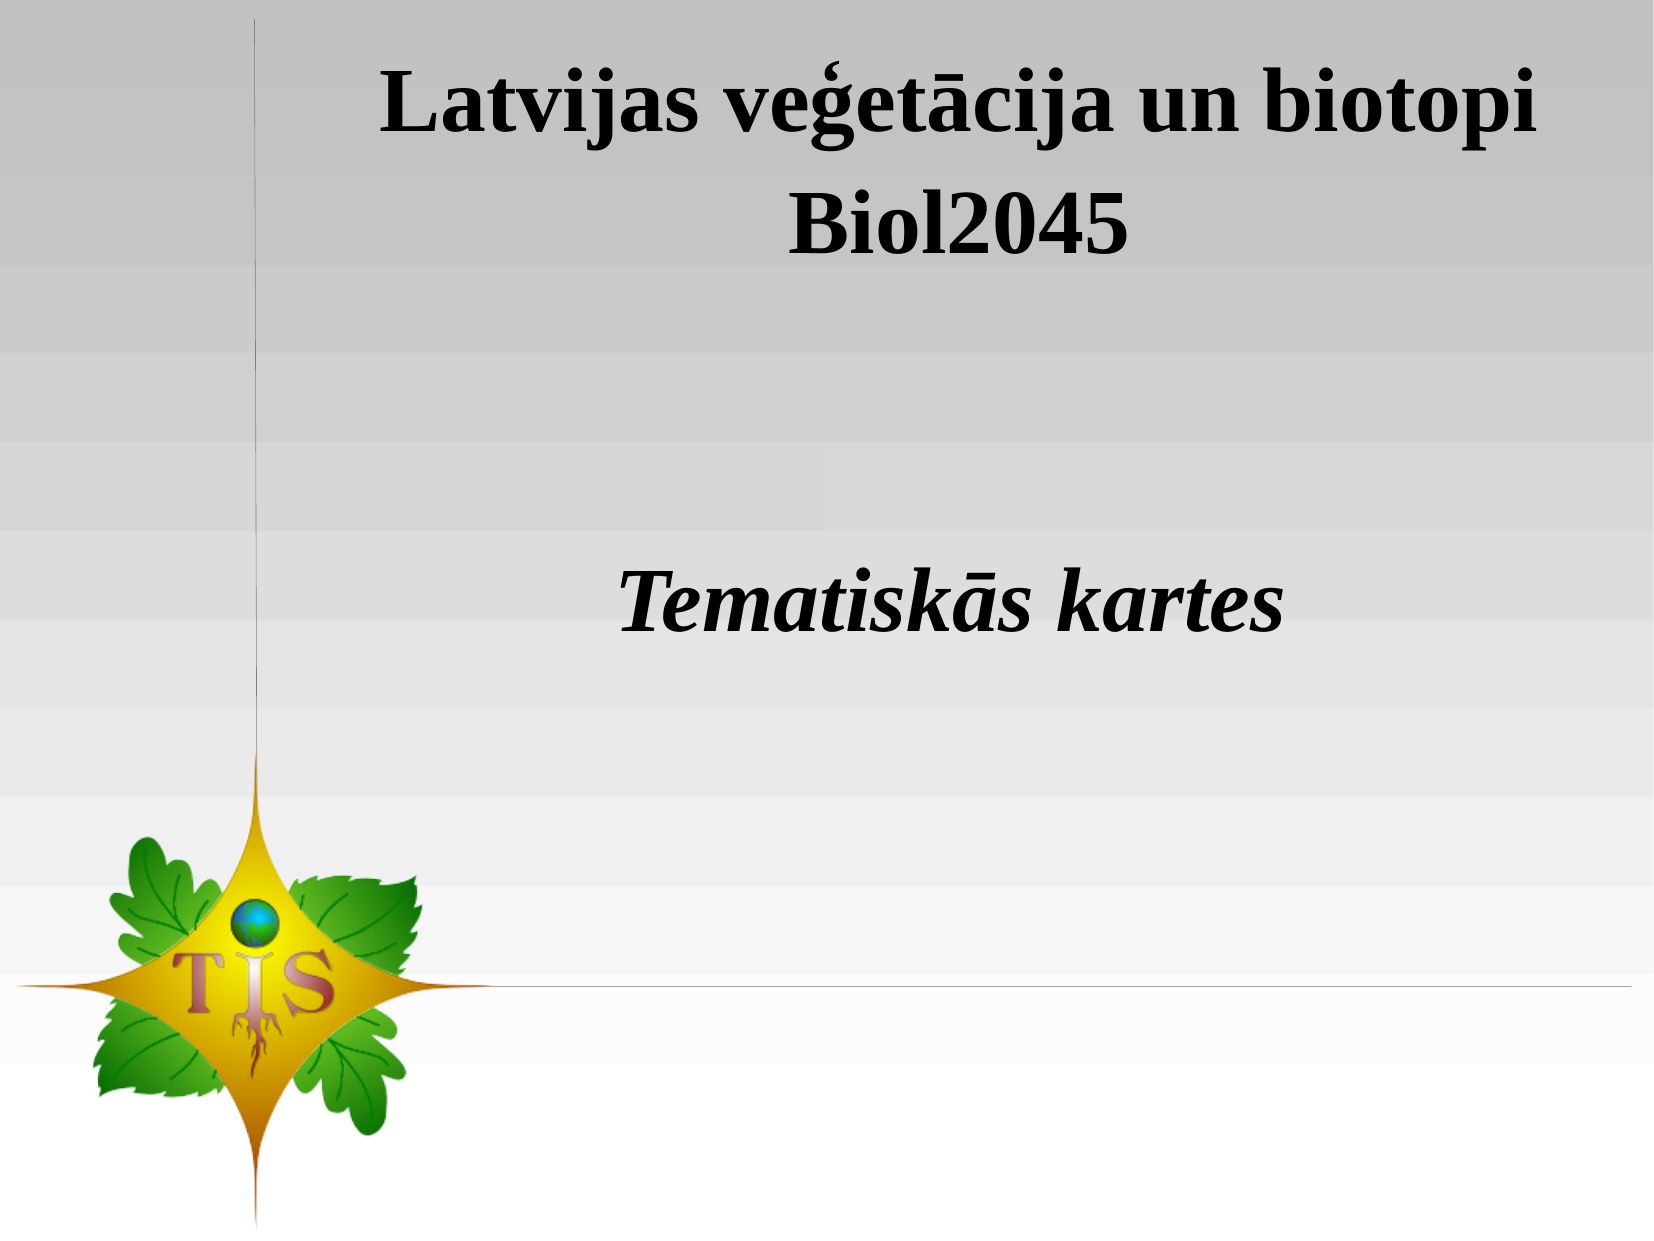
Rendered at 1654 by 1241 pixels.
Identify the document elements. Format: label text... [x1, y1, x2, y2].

title Tematiskās kartes [295, 324, 1607, 857]
picture [0, 0, 1654, 1241]
